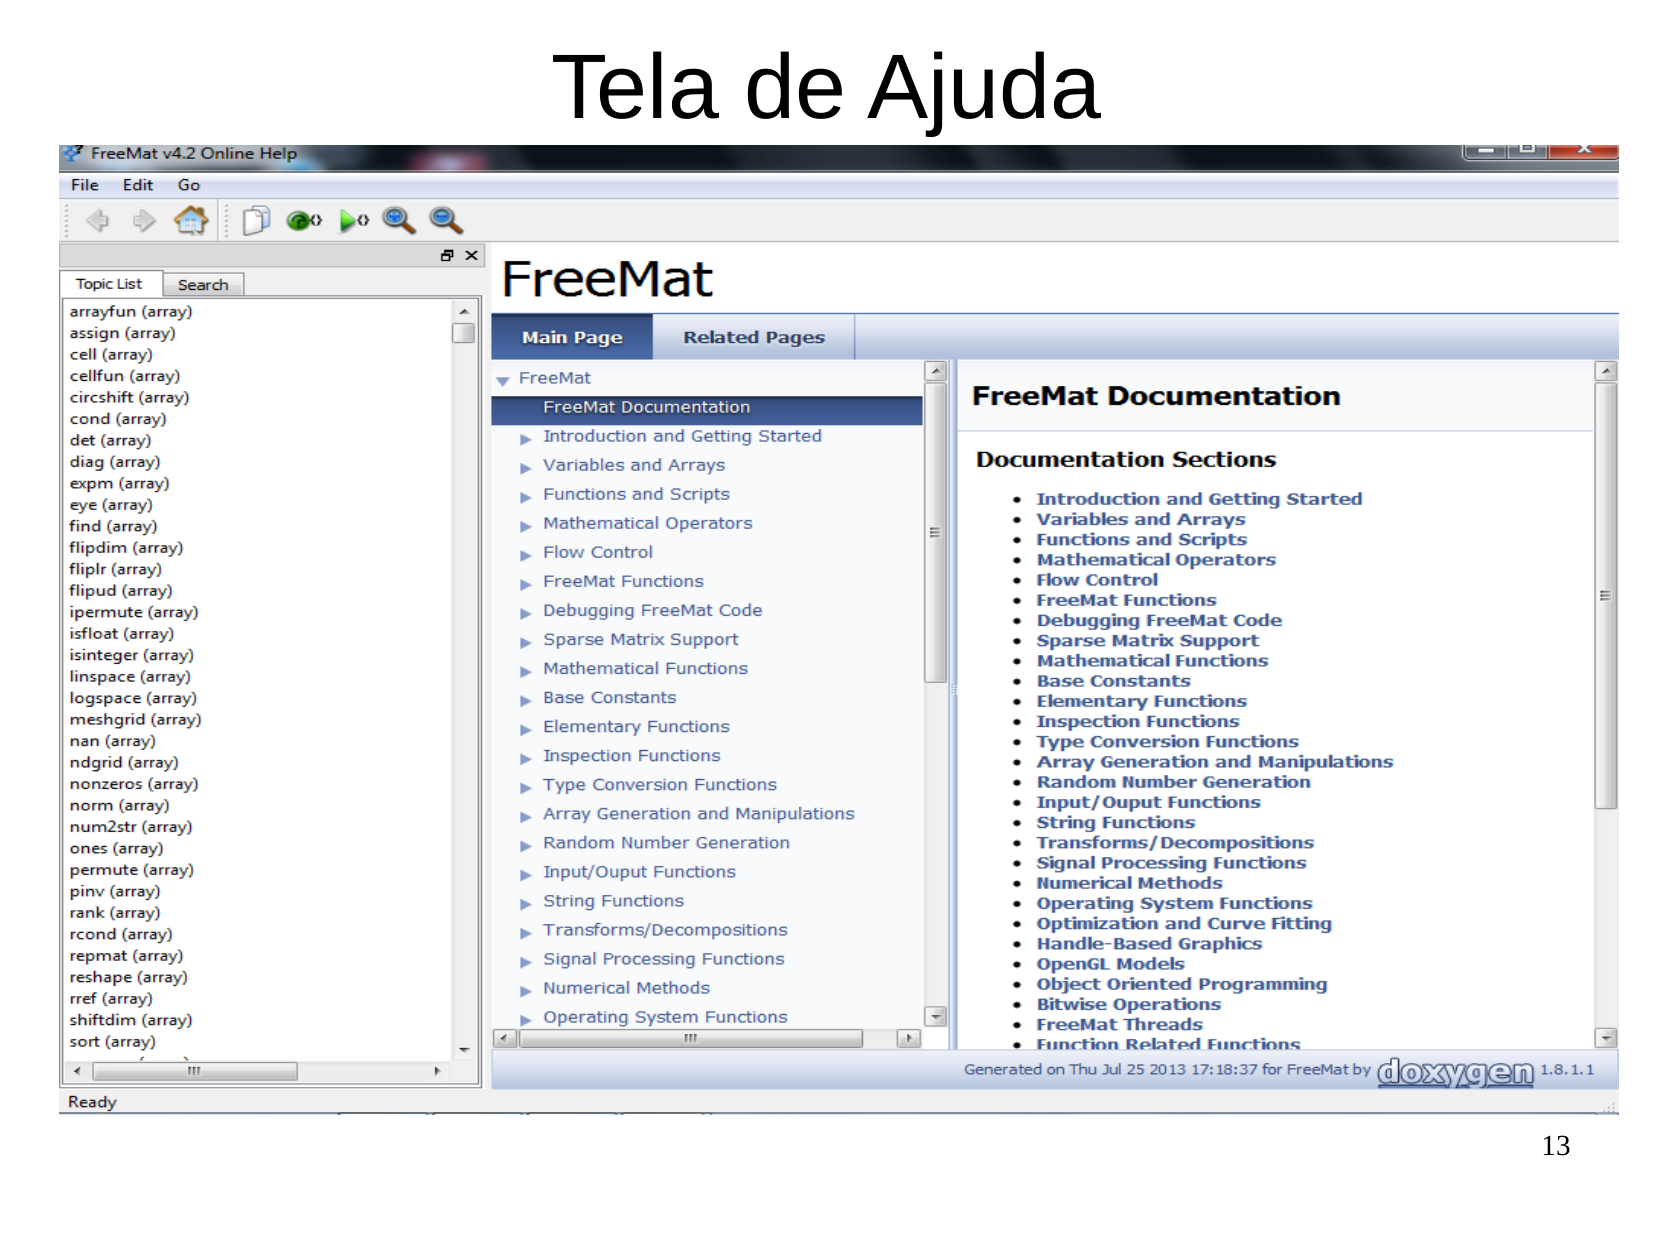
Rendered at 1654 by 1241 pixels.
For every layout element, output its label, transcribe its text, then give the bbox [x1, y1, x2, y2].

title Tela de Ajuda [82, 35, 1571, 139]
picture [59, 145, 1619, 1115]
